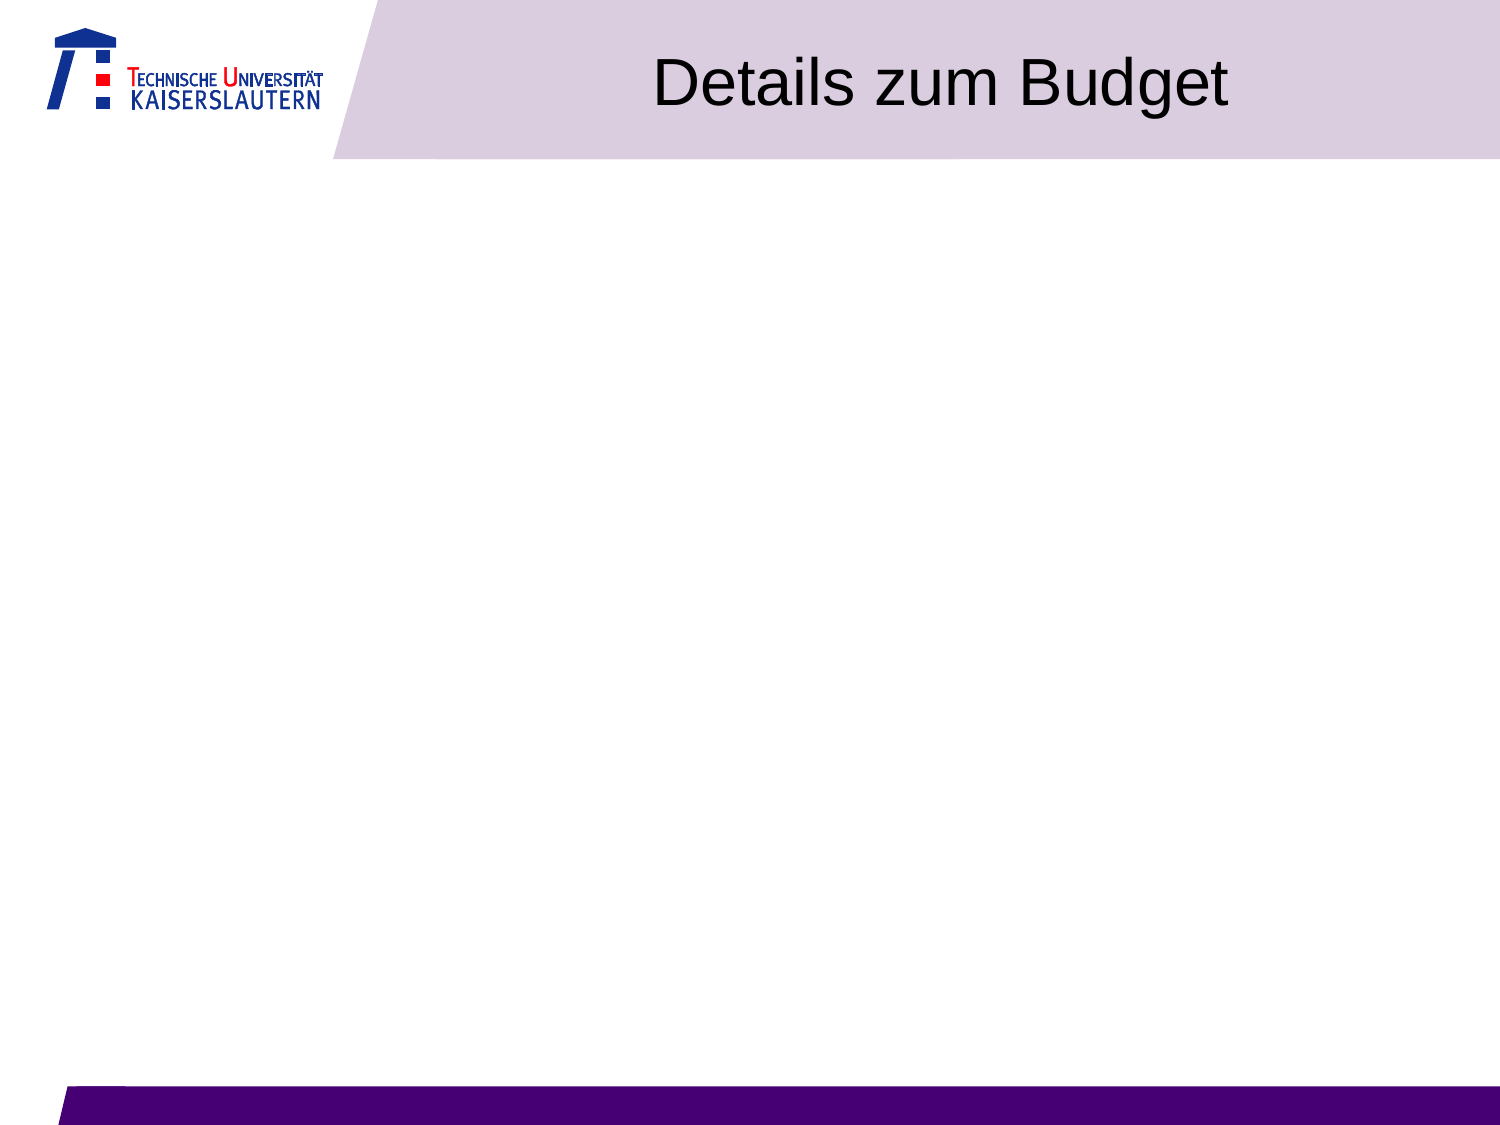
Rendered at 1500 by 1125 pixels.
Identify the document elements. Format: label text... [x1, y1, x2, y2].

title Details zum Budget [382, 0, 1500, 167]
